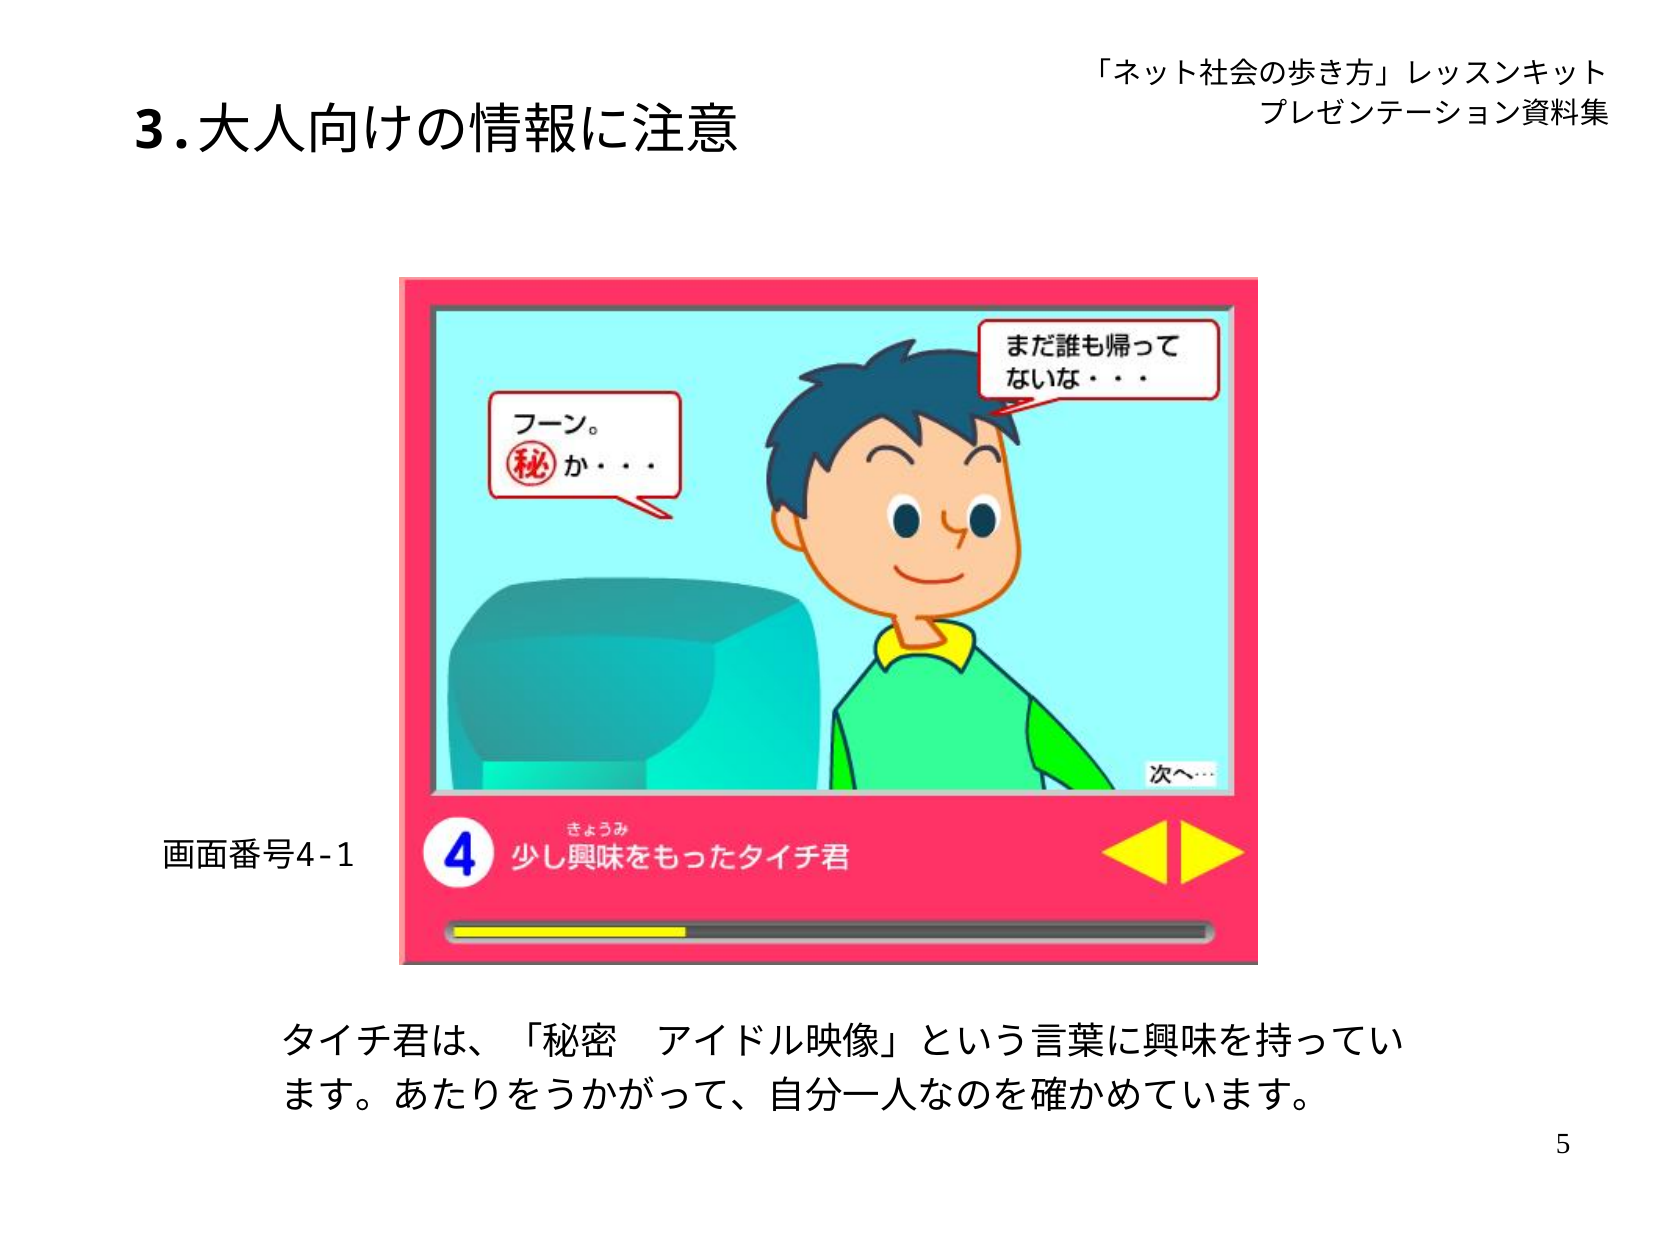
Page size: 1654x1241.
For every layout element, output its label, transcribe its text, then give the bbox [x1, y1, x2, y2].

picture [399, 277, 1258, 965]
text_box 画面番号4-1 [147, 826, 384, 882]
text_box タイチ君は、「秘密 アイドル映像」という言葉に興味を持っています。あたりをうかがって、自分一人なのを確かめています。 [265, 1003, 1447, 1128]
text_box 「ネット社会の歩き方」レッスンキット プレゼンテーション資料集 [1062, 44, 1625, 139]
text_box 3.大人向けの情報に注意 [118, 88, 1093, 169]
